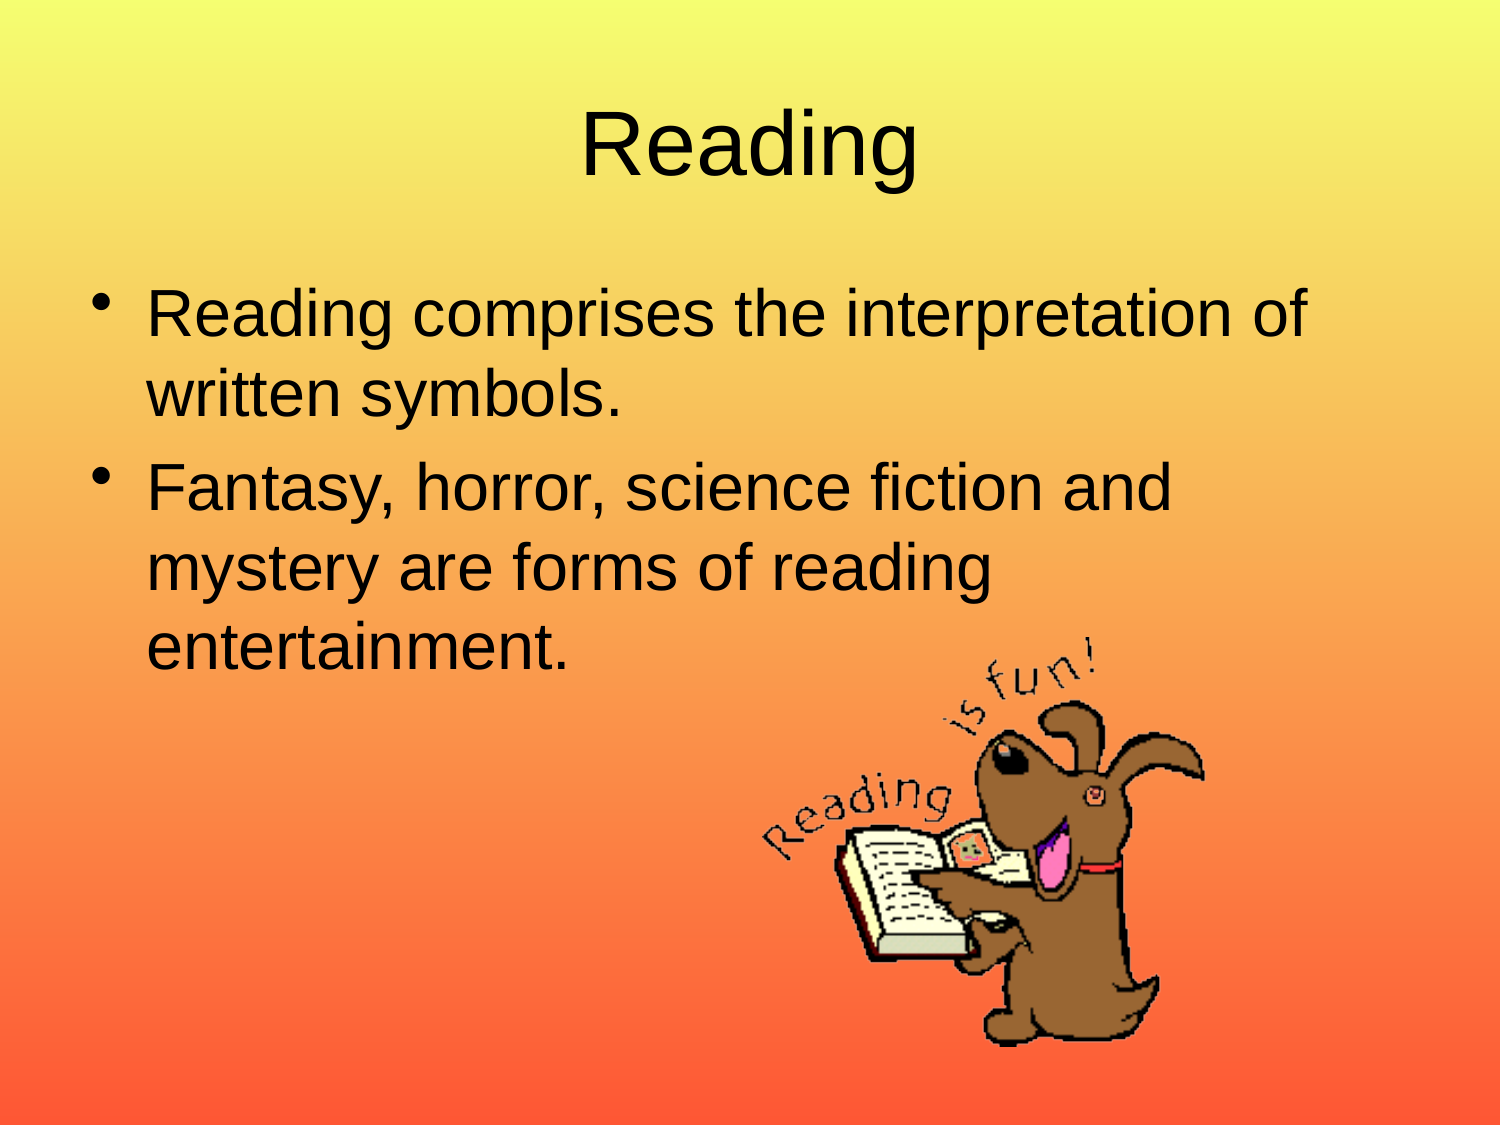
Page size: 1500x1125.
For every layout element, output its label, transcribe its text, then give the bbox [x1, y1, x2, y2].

title Reading [75, 45, 1425, 233]
picture [762, 637, 1208, 1047]
list Reading comprises the interpretation of written symbols. Fantasy, horror, science fiction and mystery are forms of reading entertainment. [75, 262, 1425, 1005]
